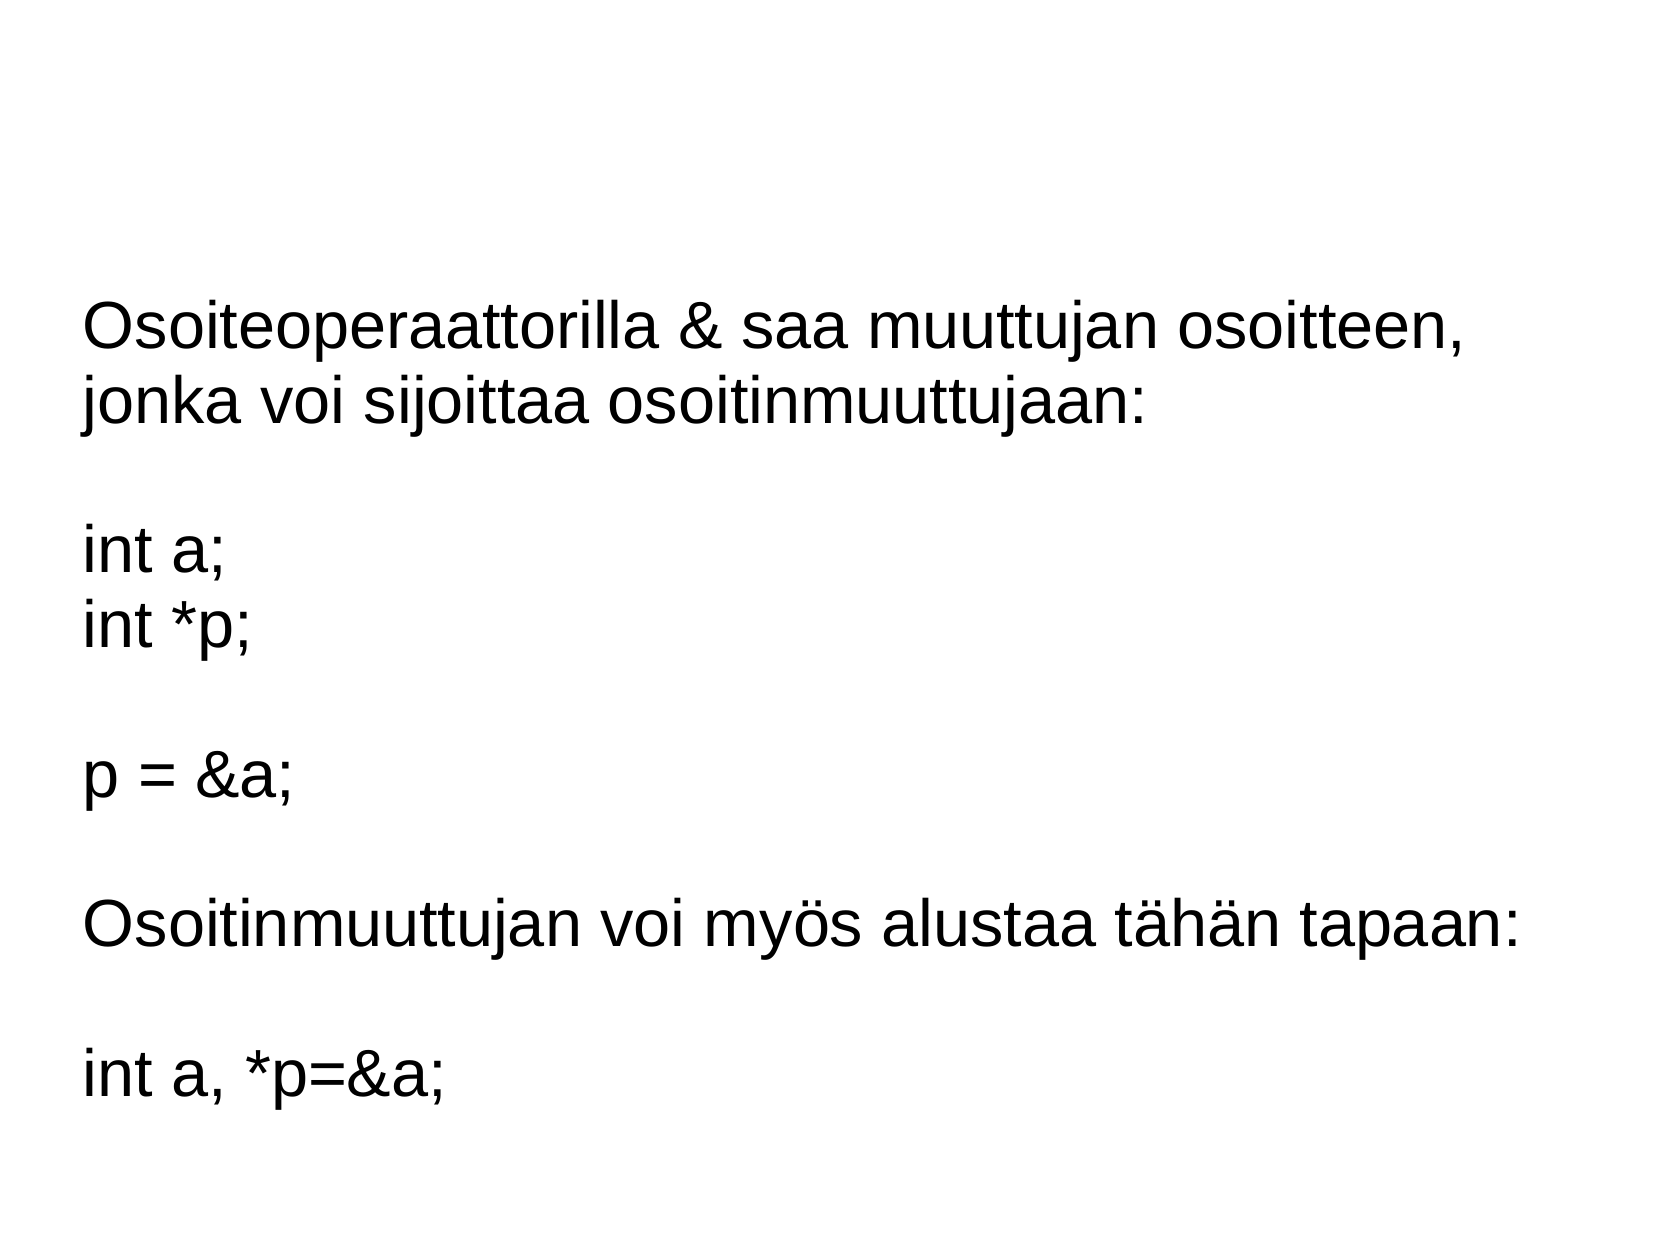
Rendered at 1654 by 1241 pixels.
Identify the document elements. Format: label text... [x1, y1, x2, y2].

text_box Osoiteoperaattorilla & saa muuttujan osoitteen, jonka voi sijoittaa osoitinmuuttujaan: int a; int *p; p = &a; Osoitinmuuttujan voi myös alustaa tähän tapaan: int a, *p=&a; [82, 288, 1571, 1111]
